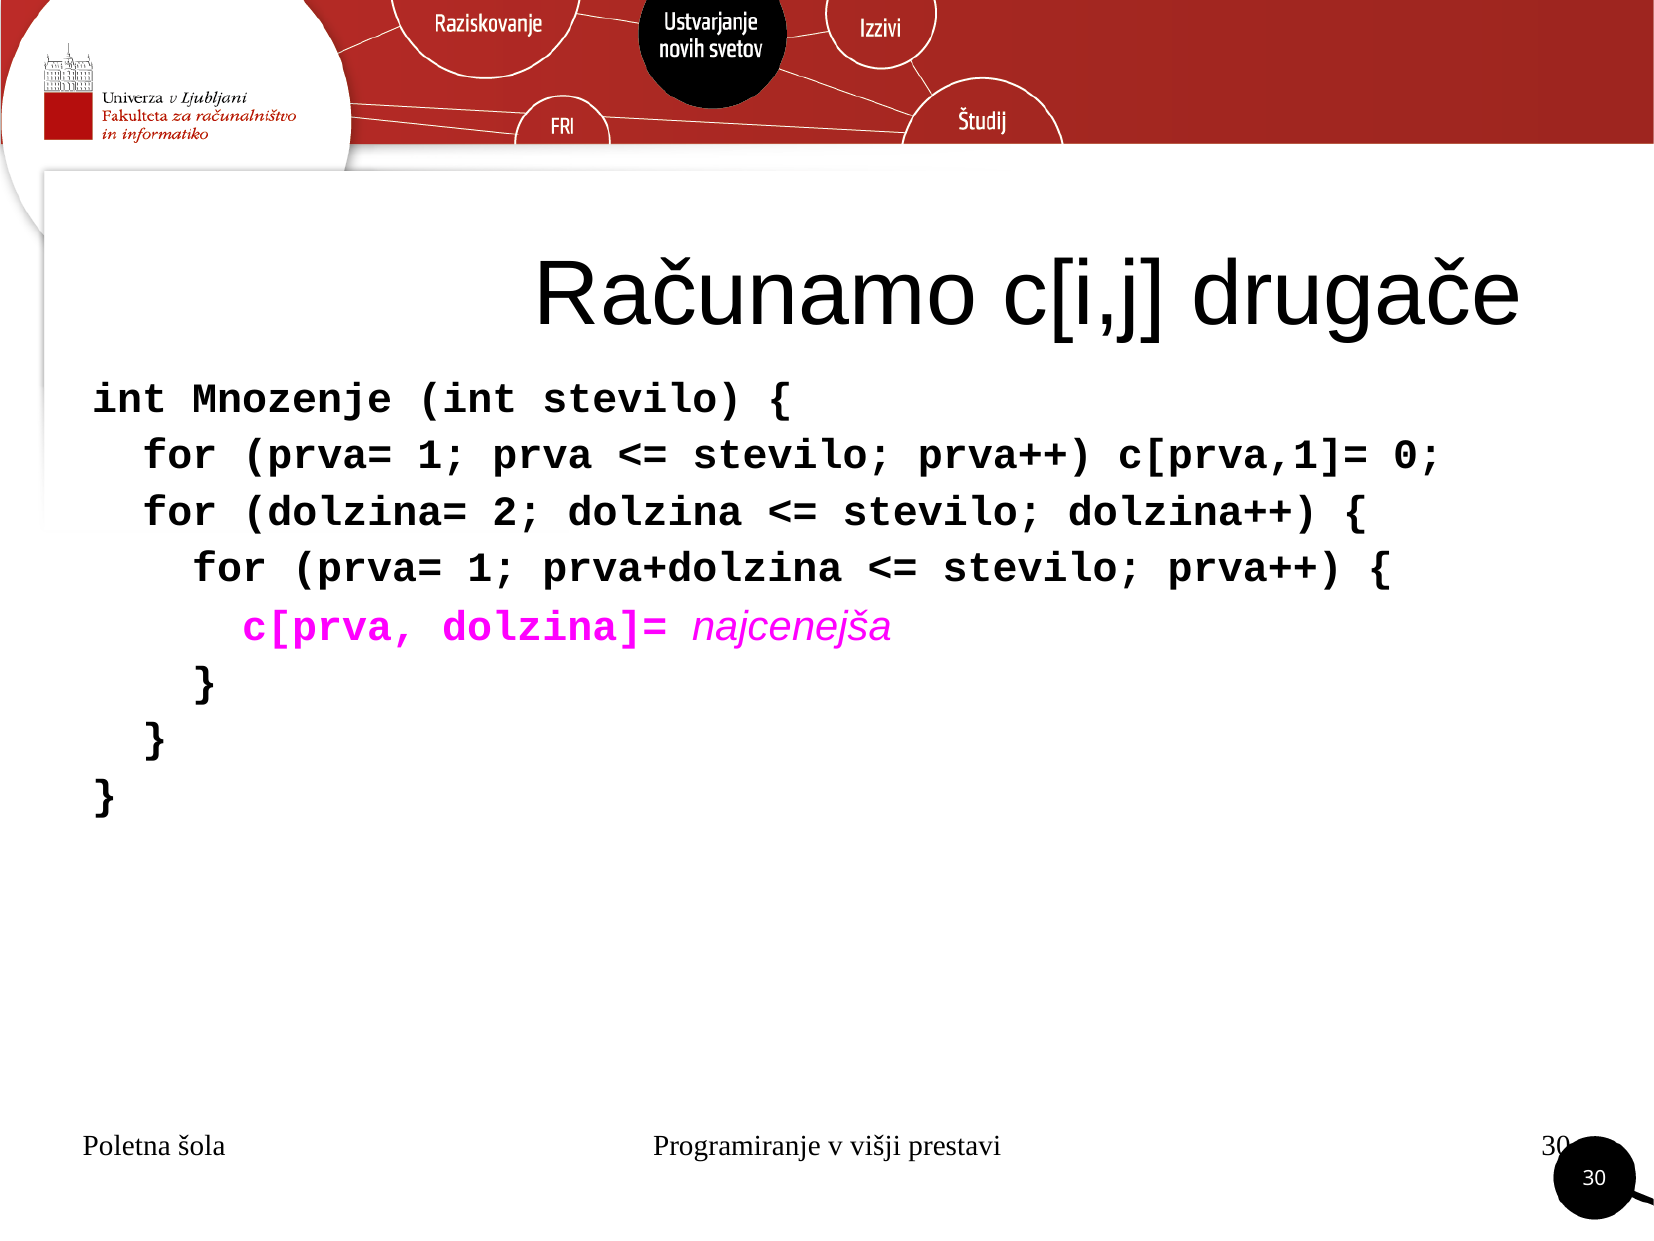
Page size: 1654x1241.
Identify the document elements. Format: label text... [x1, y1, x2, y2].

list int Mnozenje (int stevilo) { for (prva= 1; prva <= stevilo; prva++) c[prva,1]= 0; for (dolzina= 2; dolzina <= stevilo; dolzina++) { for (prva= 1; prva+dolzina <= stevilo; prva++) { c[prva, dolzina]= najcenejša } } } [92, 377, 1548, 1016]
title Računamo c[i,j] drugače [35, 188, 1524, 397]
picture [0, 0, 1654, 1241]
text_box <številka> [1553, 1145, 1636, 1212]
